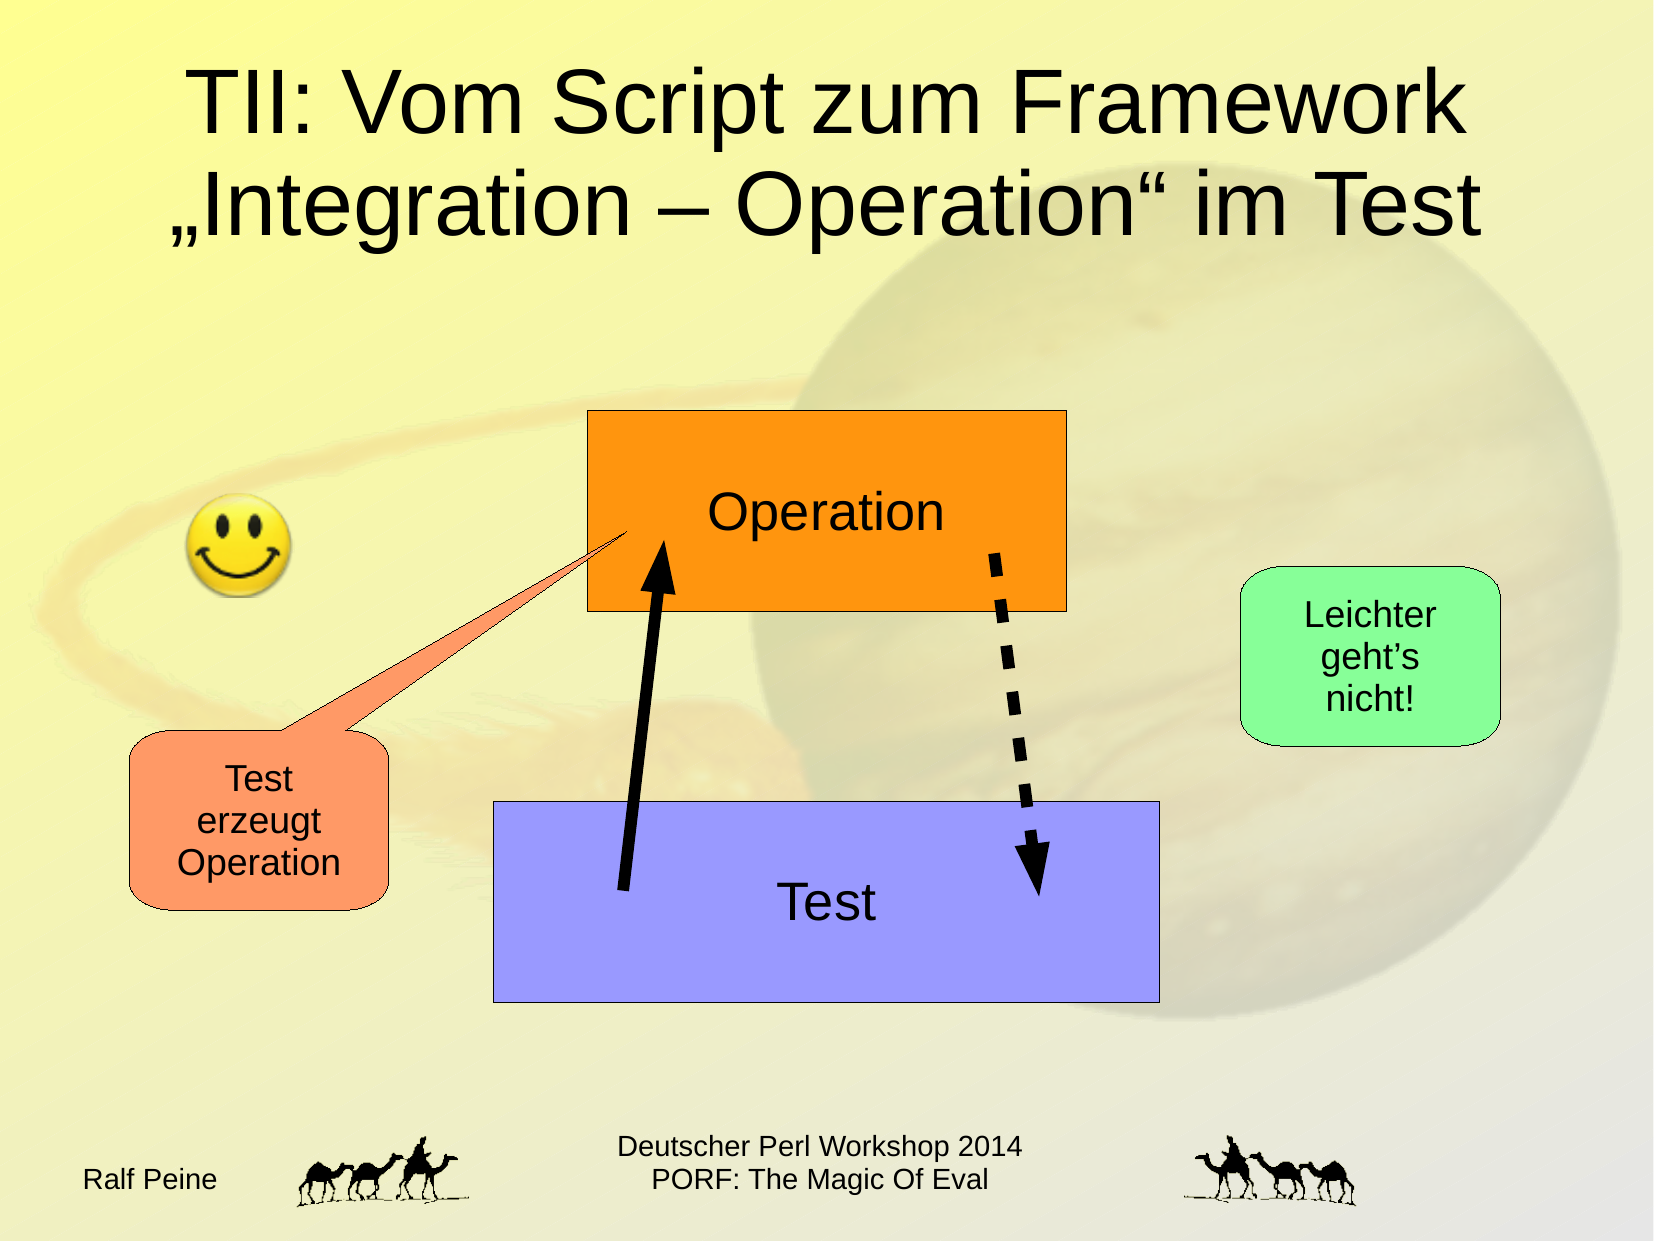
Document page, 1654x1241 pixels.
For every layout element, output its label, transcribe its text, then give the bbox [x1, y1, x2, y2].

text_box Test [493, 801, 1160, 1003]
picture [291, 1134, 469, 1214]
text_box Test erzeugt Operation [129, 531, 627, 911]
picture [3, 138, 1654, 1054]
text_box Operation [587, 410, 1067, 612]
title TII: Vom Script zum Framework „Integration – Operation“ im Test [82, 49, 1571, 257]
picture [1184, 1133, 1362, 1213]
text_box Leichter geht’s nicht! [1240, 566, 1501, 747]
